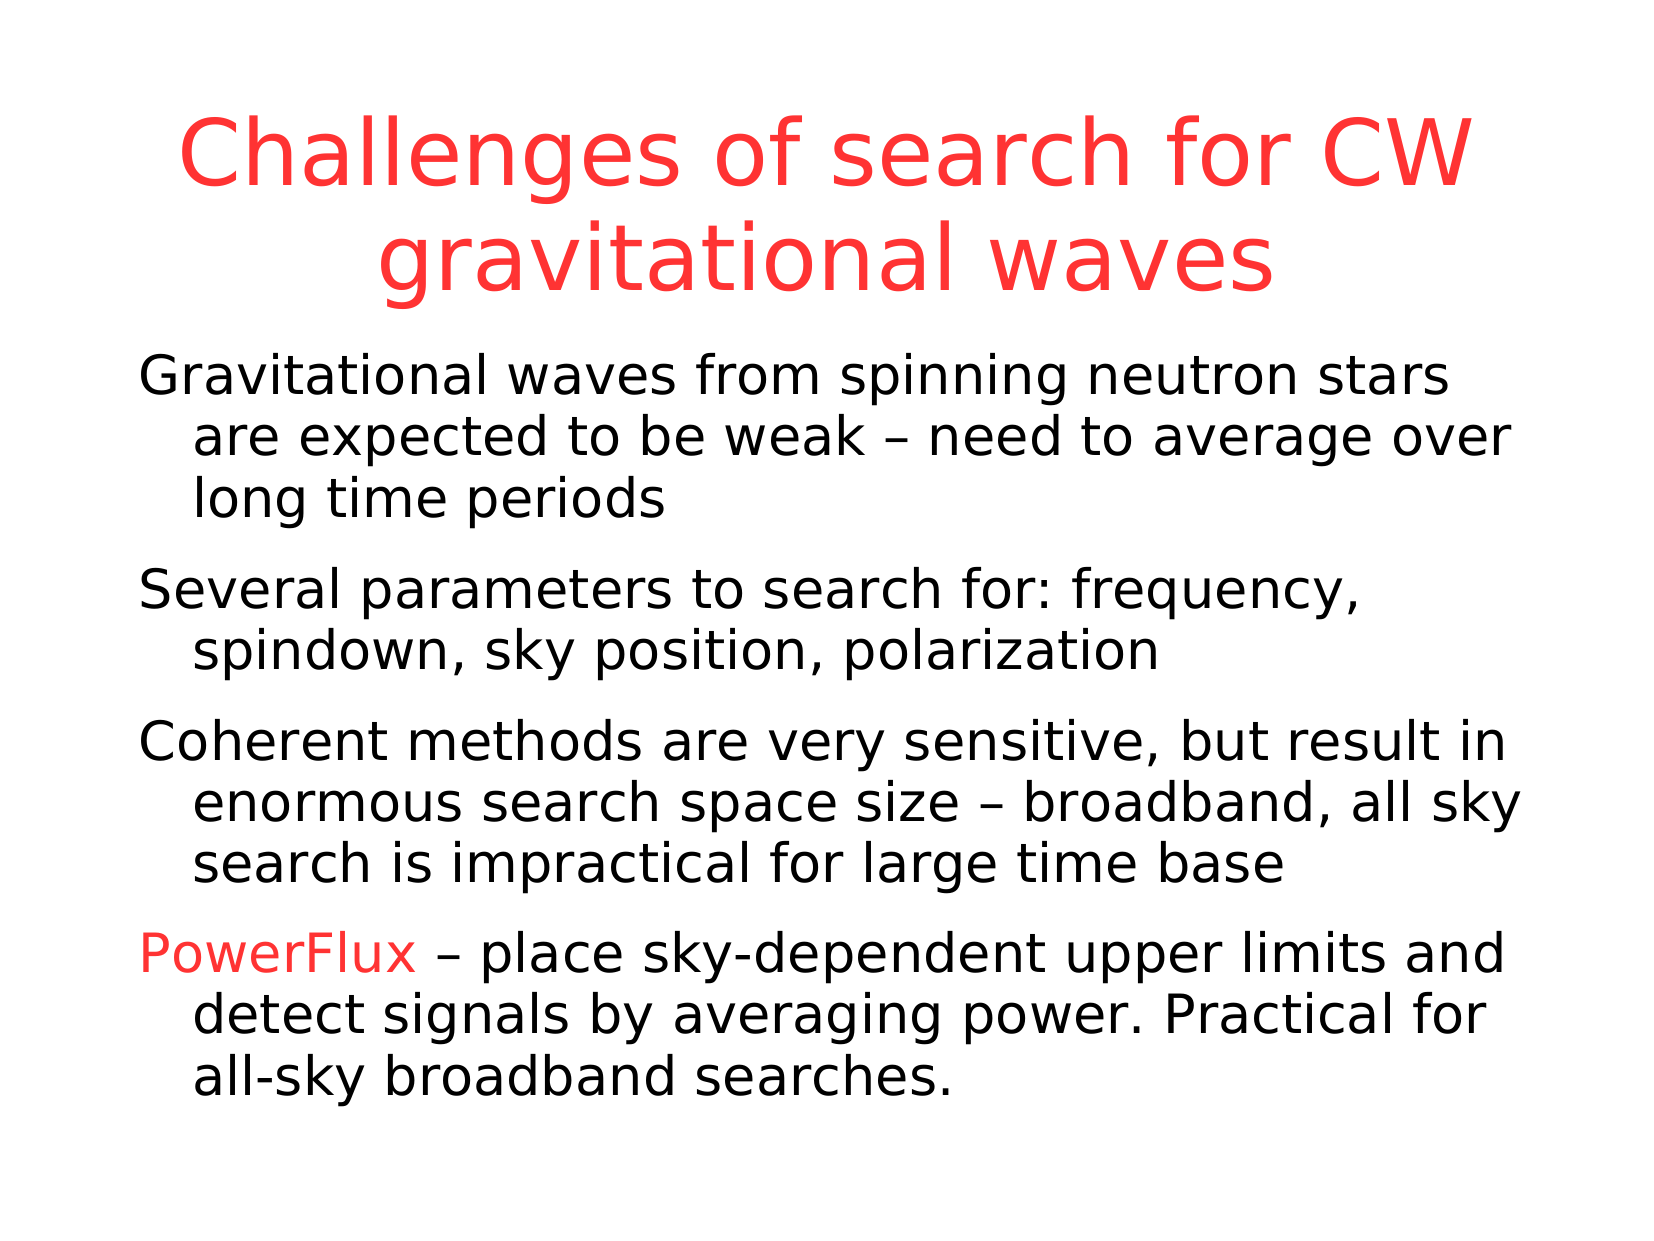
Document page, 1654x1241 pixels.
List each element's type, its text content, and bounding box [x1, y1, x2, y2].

title Challenges of search for CW gravitational waves [121, 99, 1534, 314]
list Gravitational waves from spinning neutron stars are expected to be weak – need to average over long time periods Several parameters to search for: frequency, spindown, sky position, polarization Coherent methods are very sensitive, but result in enormous search space size – broadband, all sky search is impractical for large time base PowerFlux – place sky-dependent upper limits and detect signals by averaging power. Practical for all-sky broadband searches. [121, 344, 1534, 1127]
